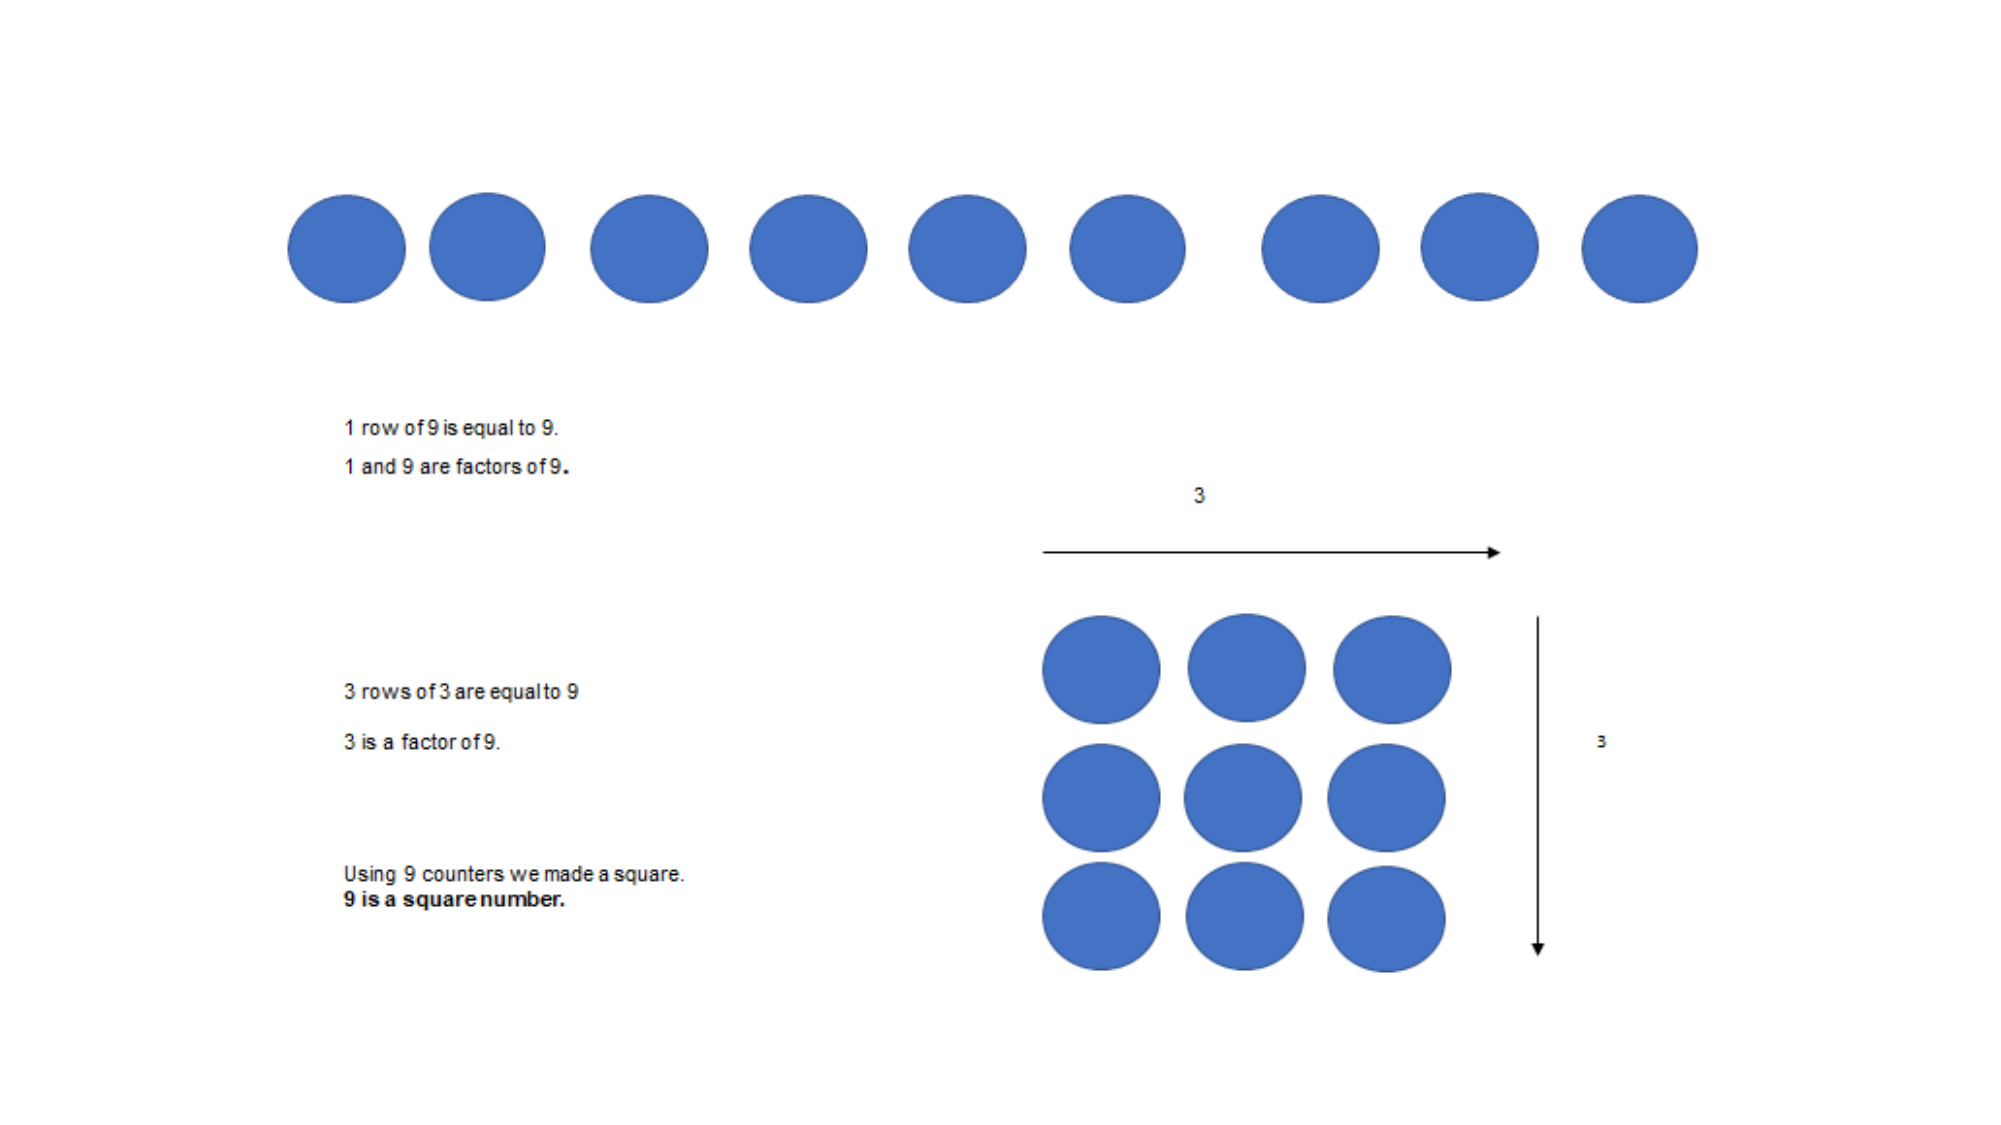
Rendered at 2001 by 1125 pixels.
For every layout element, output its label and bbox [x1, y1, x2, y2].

picture [255, 160, 1710, 1036]
